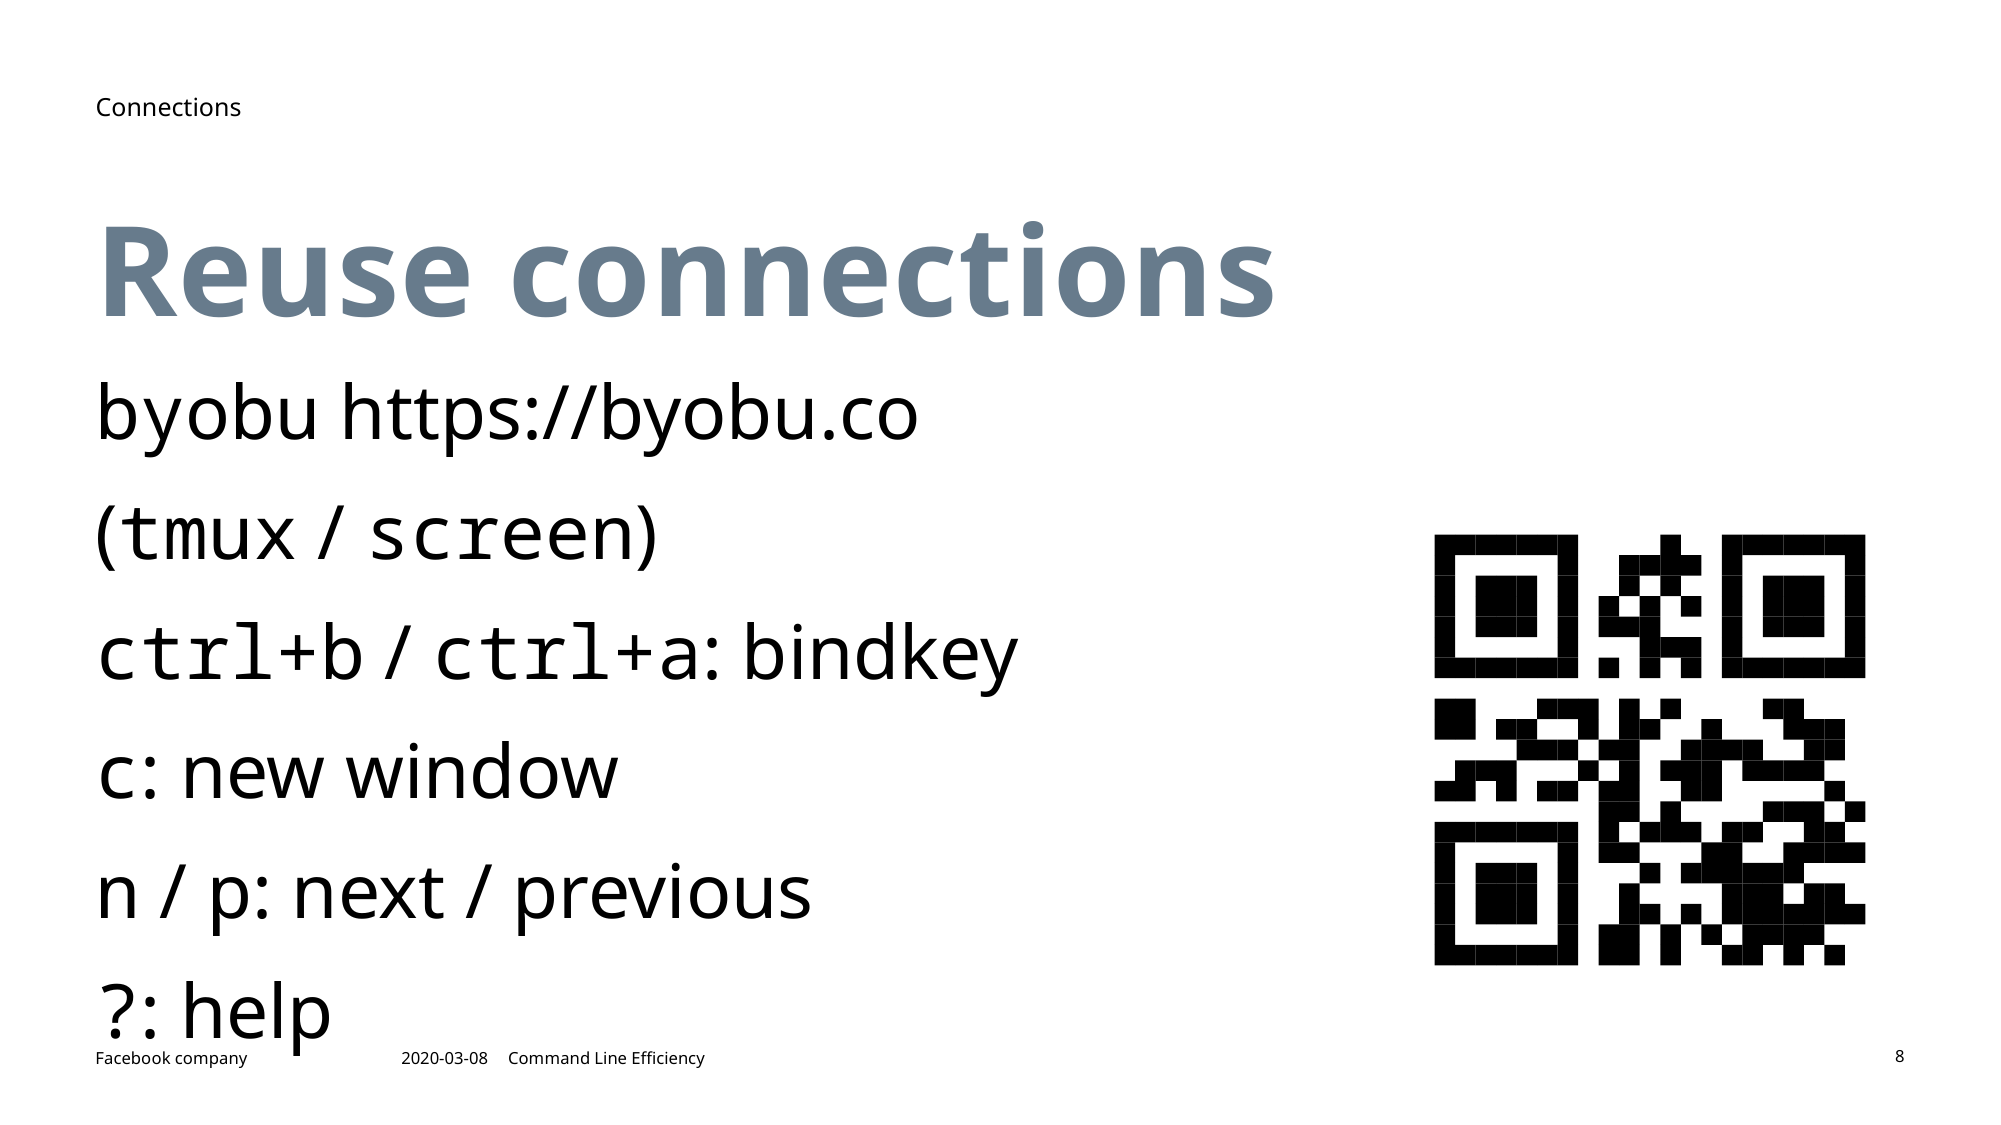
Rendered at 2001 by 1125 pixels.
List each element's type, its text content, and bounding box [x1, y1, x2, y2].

title Reuse connections [95, 176, 1905, 333]
slide_number 35 [1840, 1051, 1905, 1068]
slide_number 2020-03-08 [401, 1047, 508, 1068]
list byobu https://byobu.co (tmux / screen) ctrl+b / ctrl+a: bindkey c: new window n / p: next / previous ?: help [95, 355, 1905, 820]
picture [1350, 450, 1951, 1051]
list Connections [95, 88, 988, 119]
footer Command Line Efficiency [508, 1047, 1294, 1068]
